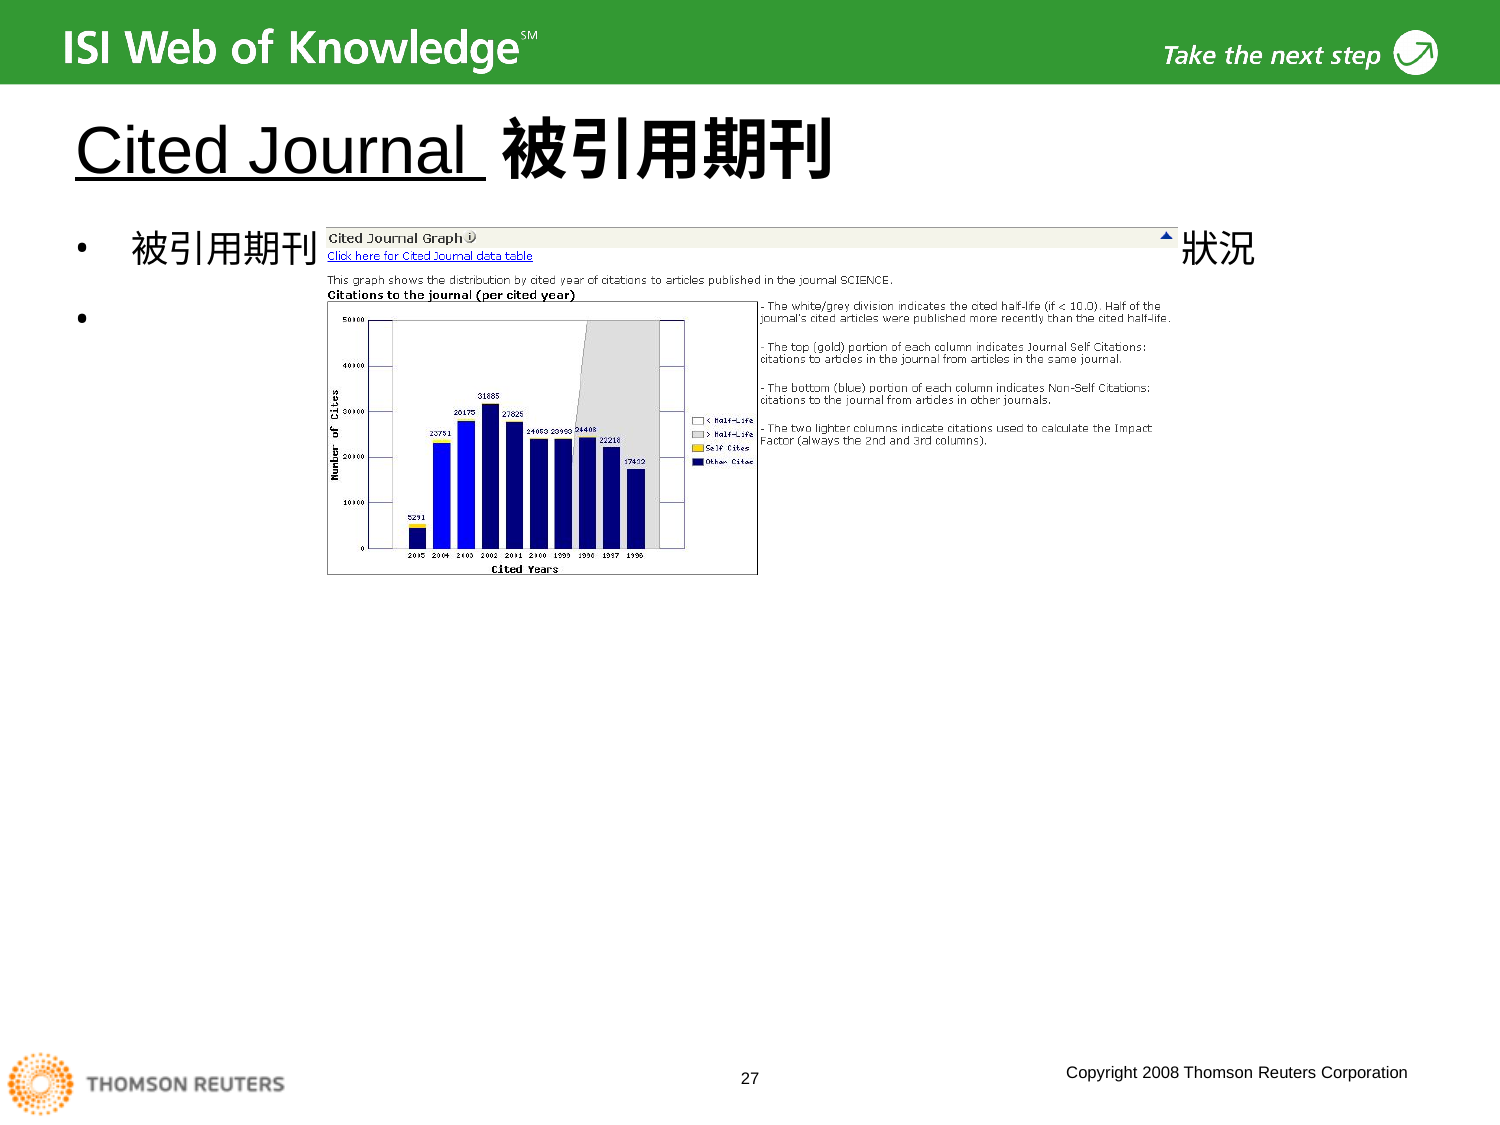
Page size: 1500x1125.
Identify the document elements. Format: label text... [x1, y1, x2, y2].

title Cited Journal 被引用期刊 [75, 111, 1426, 187]
picture [64, 385, 1412, 956]
list 被引用期刊圖表提供各年度被其他期刊引用這本期刊文章的分布狀況 [1179, 224, 1426, 587]
list 被引用期刊圖表提供各年度被其他期刊引用這本期刊文章的分布狀況 [75, 224, 321, 385]
